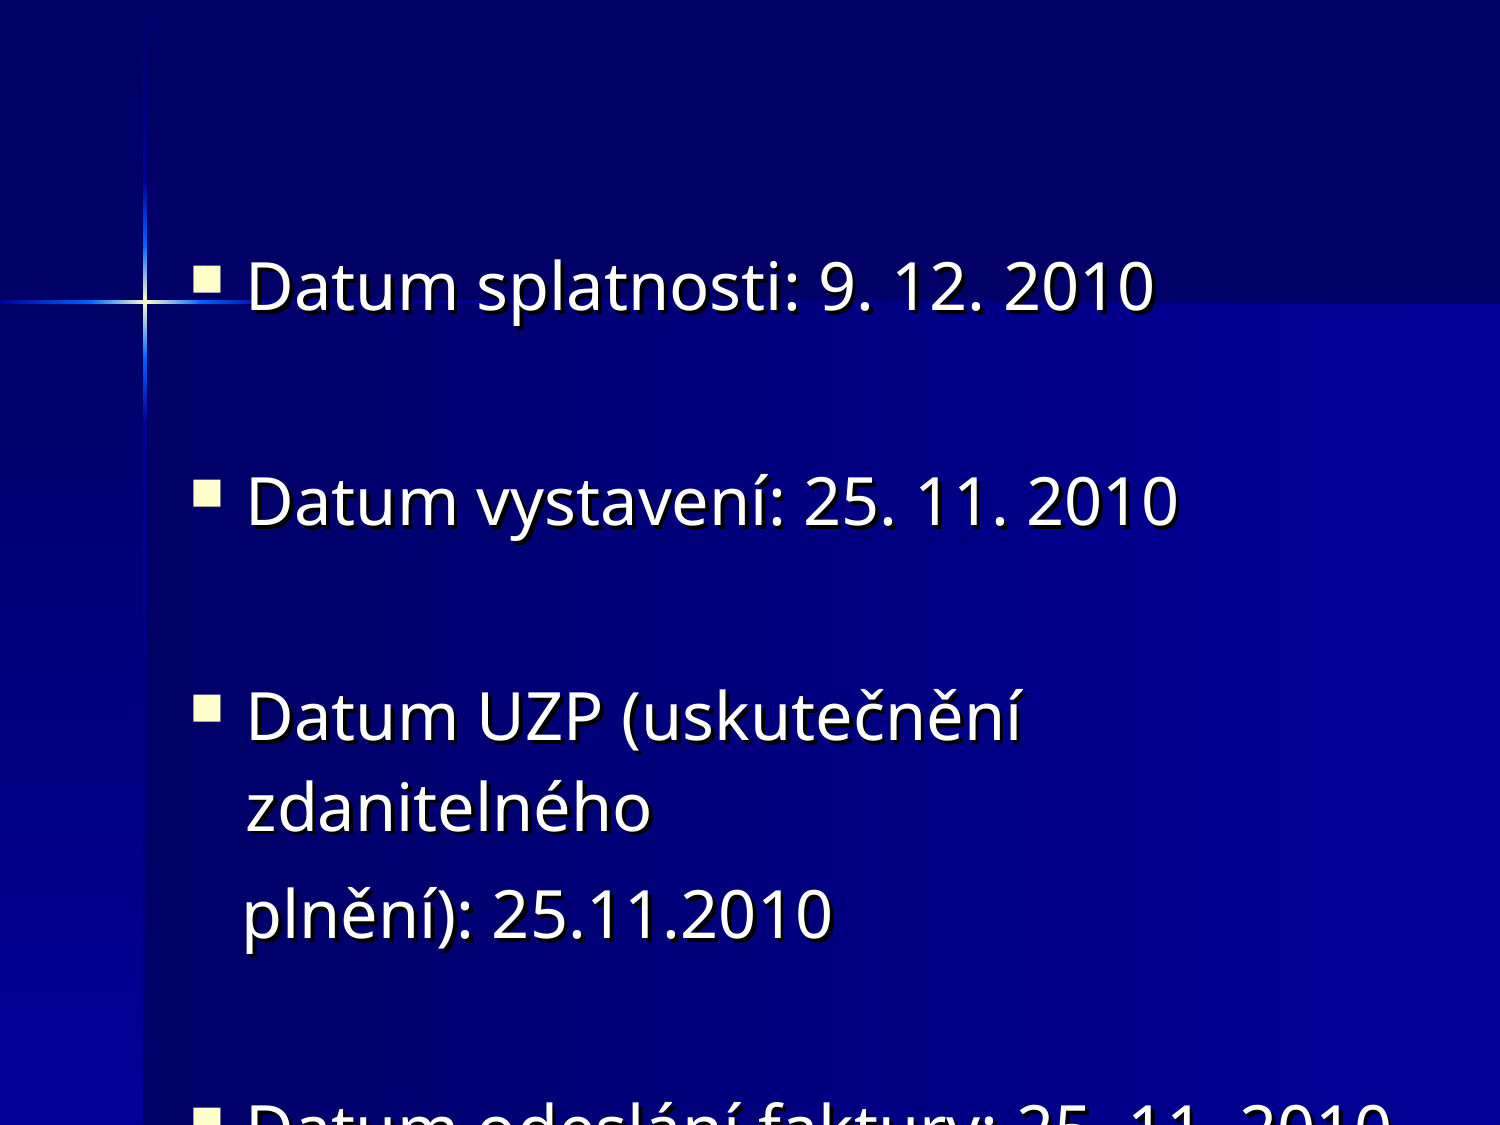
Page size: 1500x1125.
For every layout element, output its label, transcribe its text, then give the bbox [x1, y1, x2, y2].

list Datum splatnosti: 9. 12. 2010 Datum vystavení: 25. 11. 2010 Datum UZP (uskutečnění zdanitelného plnění): 25.11.2010 Datum odeslání faktury: 25. 11. 2010 [174, 231, 1413, 1008]
